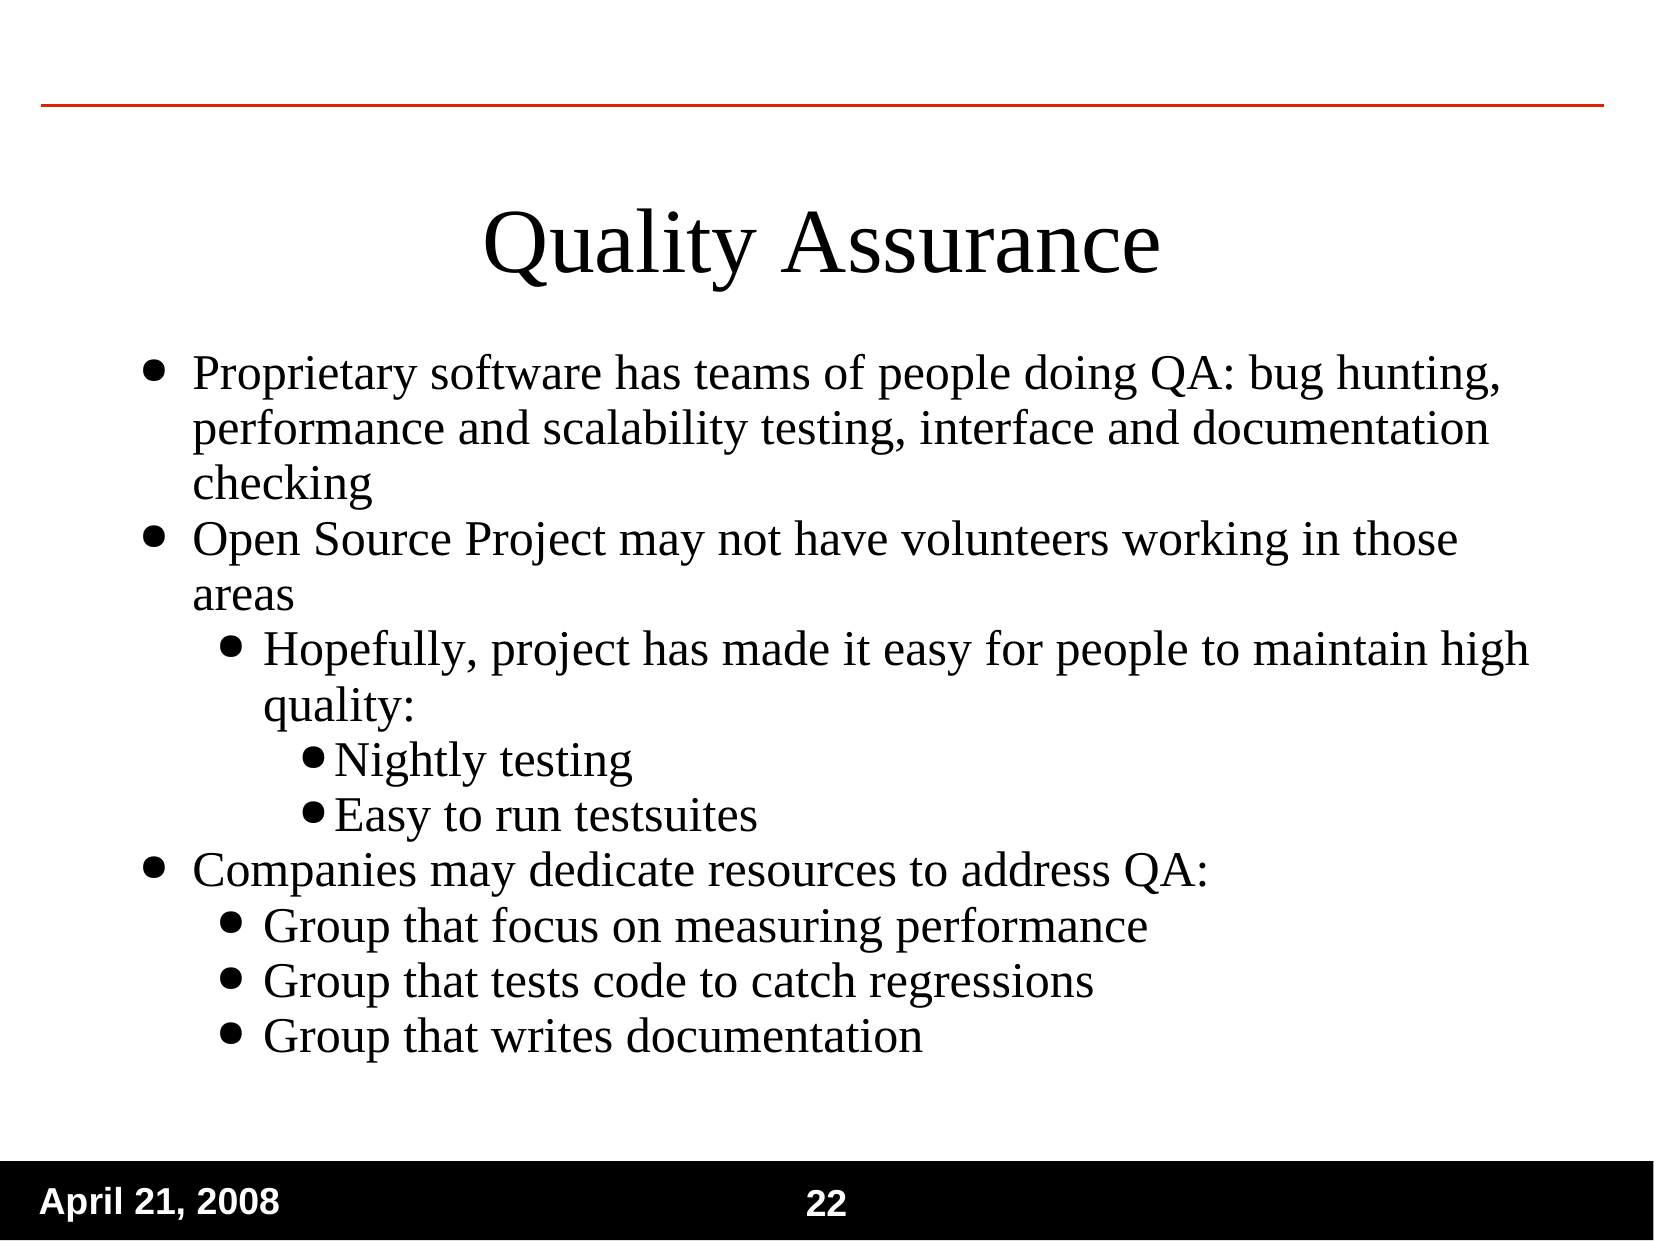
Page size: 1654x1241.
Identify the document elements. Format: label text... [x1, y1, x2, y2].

title Quality Assurance [117, 137, 1530, 346]
list Proprietary software has teams of people doing QA: bug hunting, performance and scalability testing, interface and documentation checking Open Source Project may not have volunteers working in those areas Hopefully, project has made it easy for people to maintain high quality: Nightly testing Easy to run testsuites Companies may dedicate resources to address QA: Group that focus on measuring performance Group that tests code to catch regressions Group that writes documentation [121, 344, 1534, 1131]
